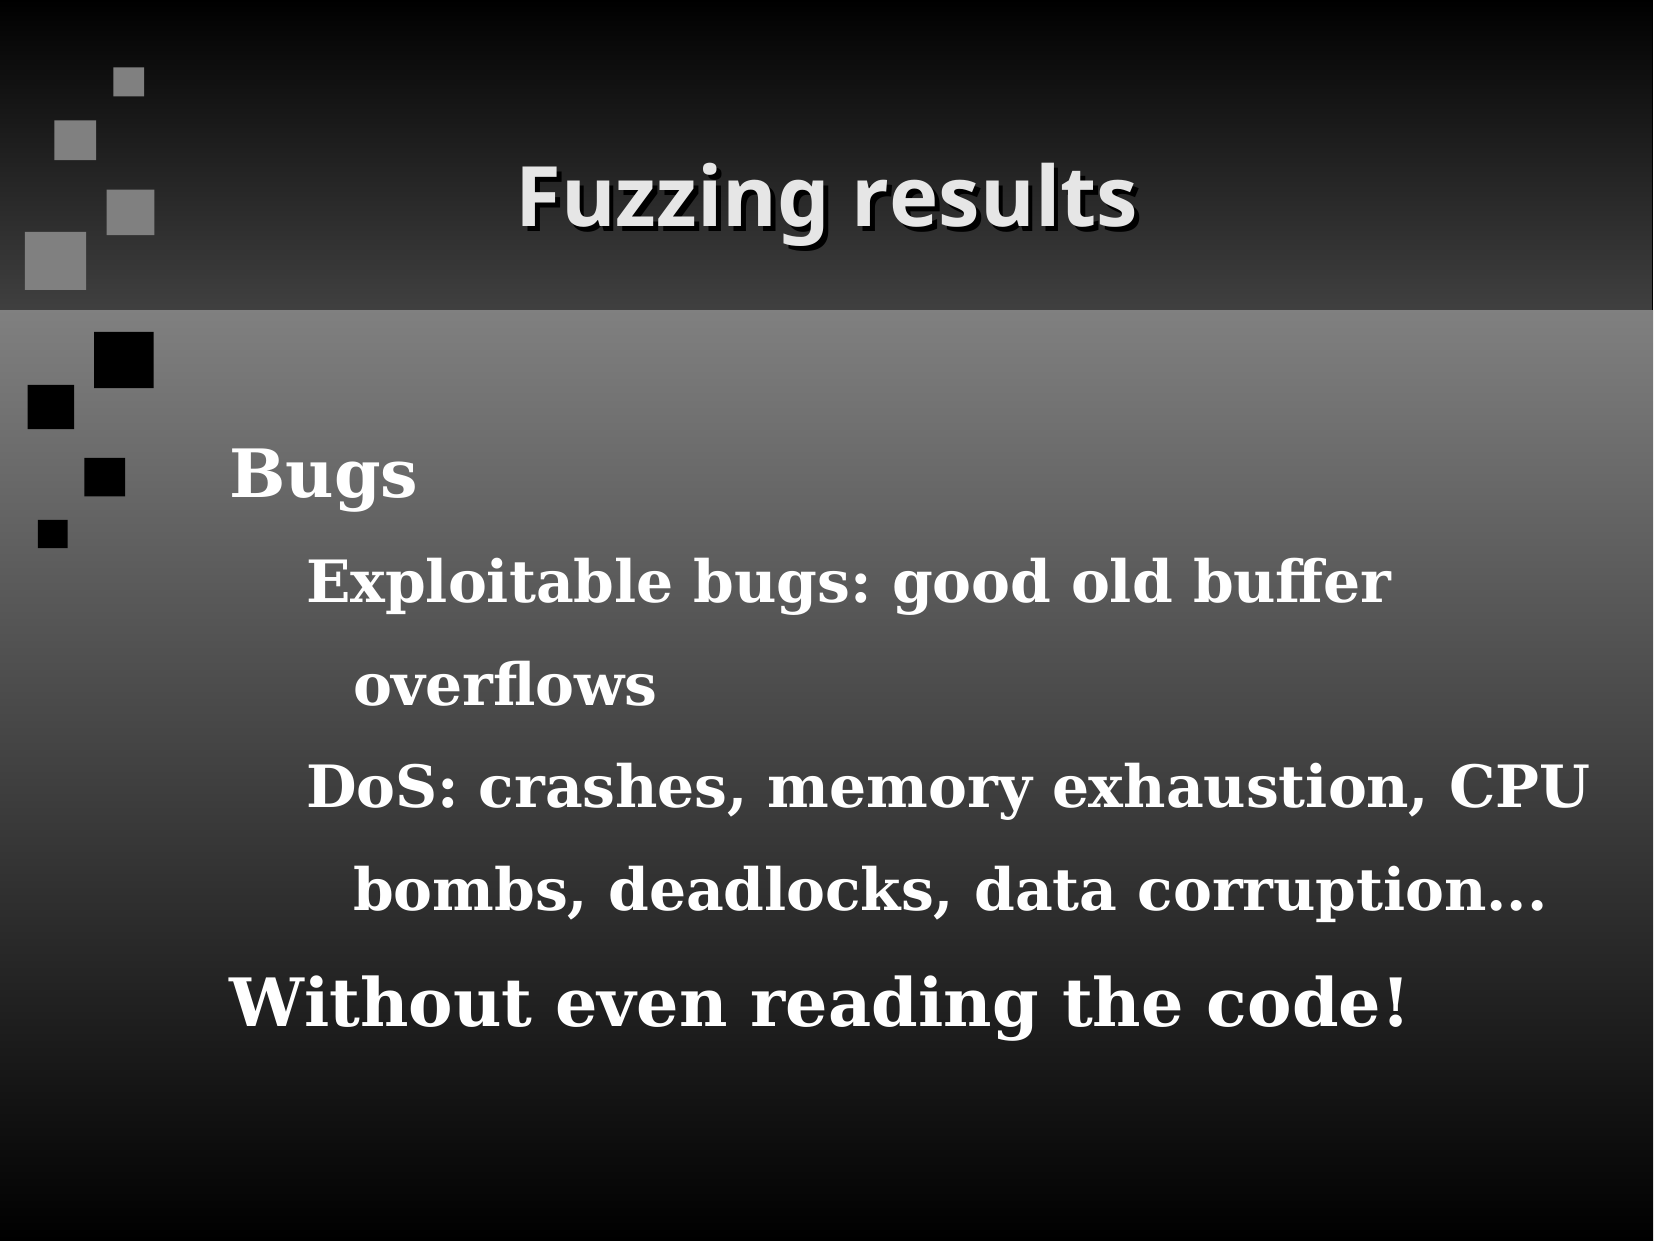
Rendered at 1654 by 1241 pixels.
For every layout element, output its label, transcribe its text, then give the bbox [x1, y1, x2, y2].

list Bugs Exploitable bugs: good old buffer overflows DoS: crashes, memory exhaustion, CPU bombs, deadlocks, data corruption... Without even reading the code! [211, 395, 1596, 1185]
title Fuzzing results [121, 91, 1534, 299]
